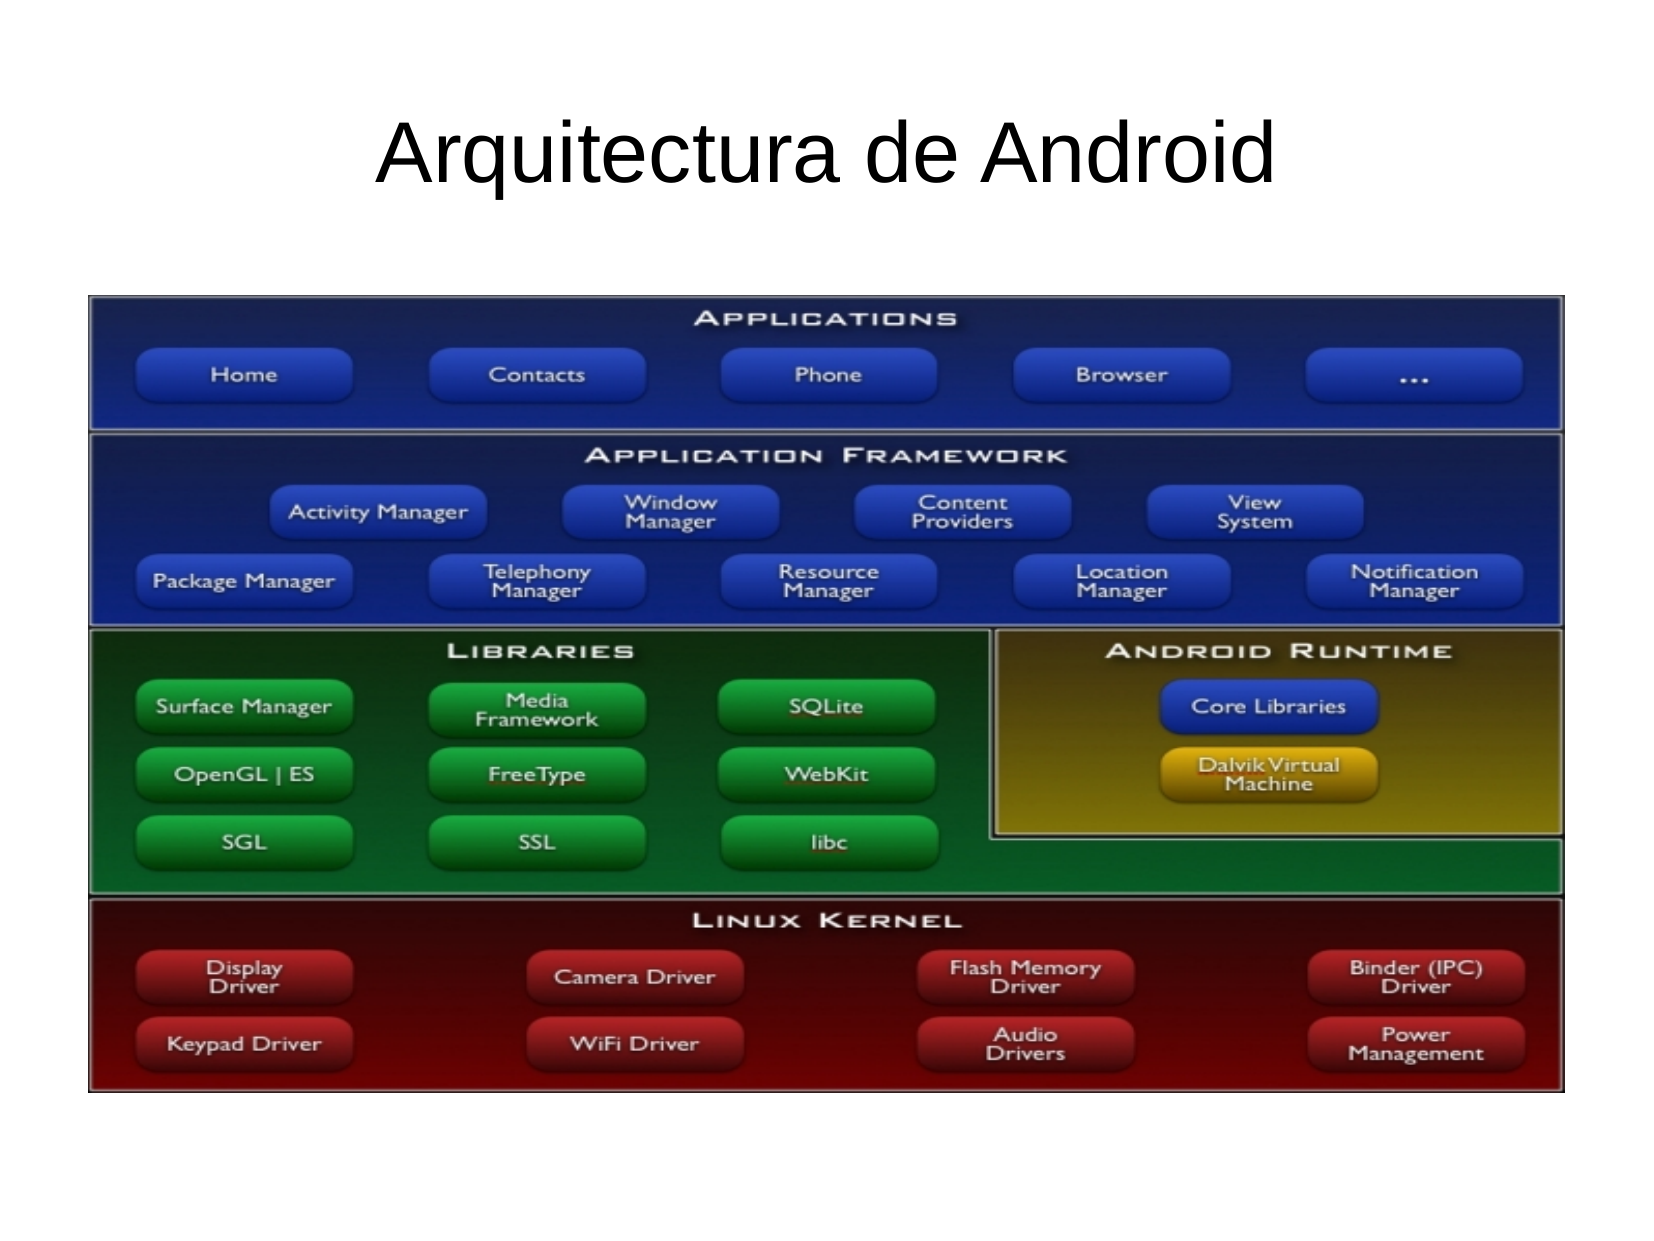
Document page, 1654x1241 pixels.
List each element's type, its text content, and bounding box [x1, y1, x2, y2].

picture [88, 295, 1565, 1093]
title Arquitectura de Android [82, 49, 1571, 257]
